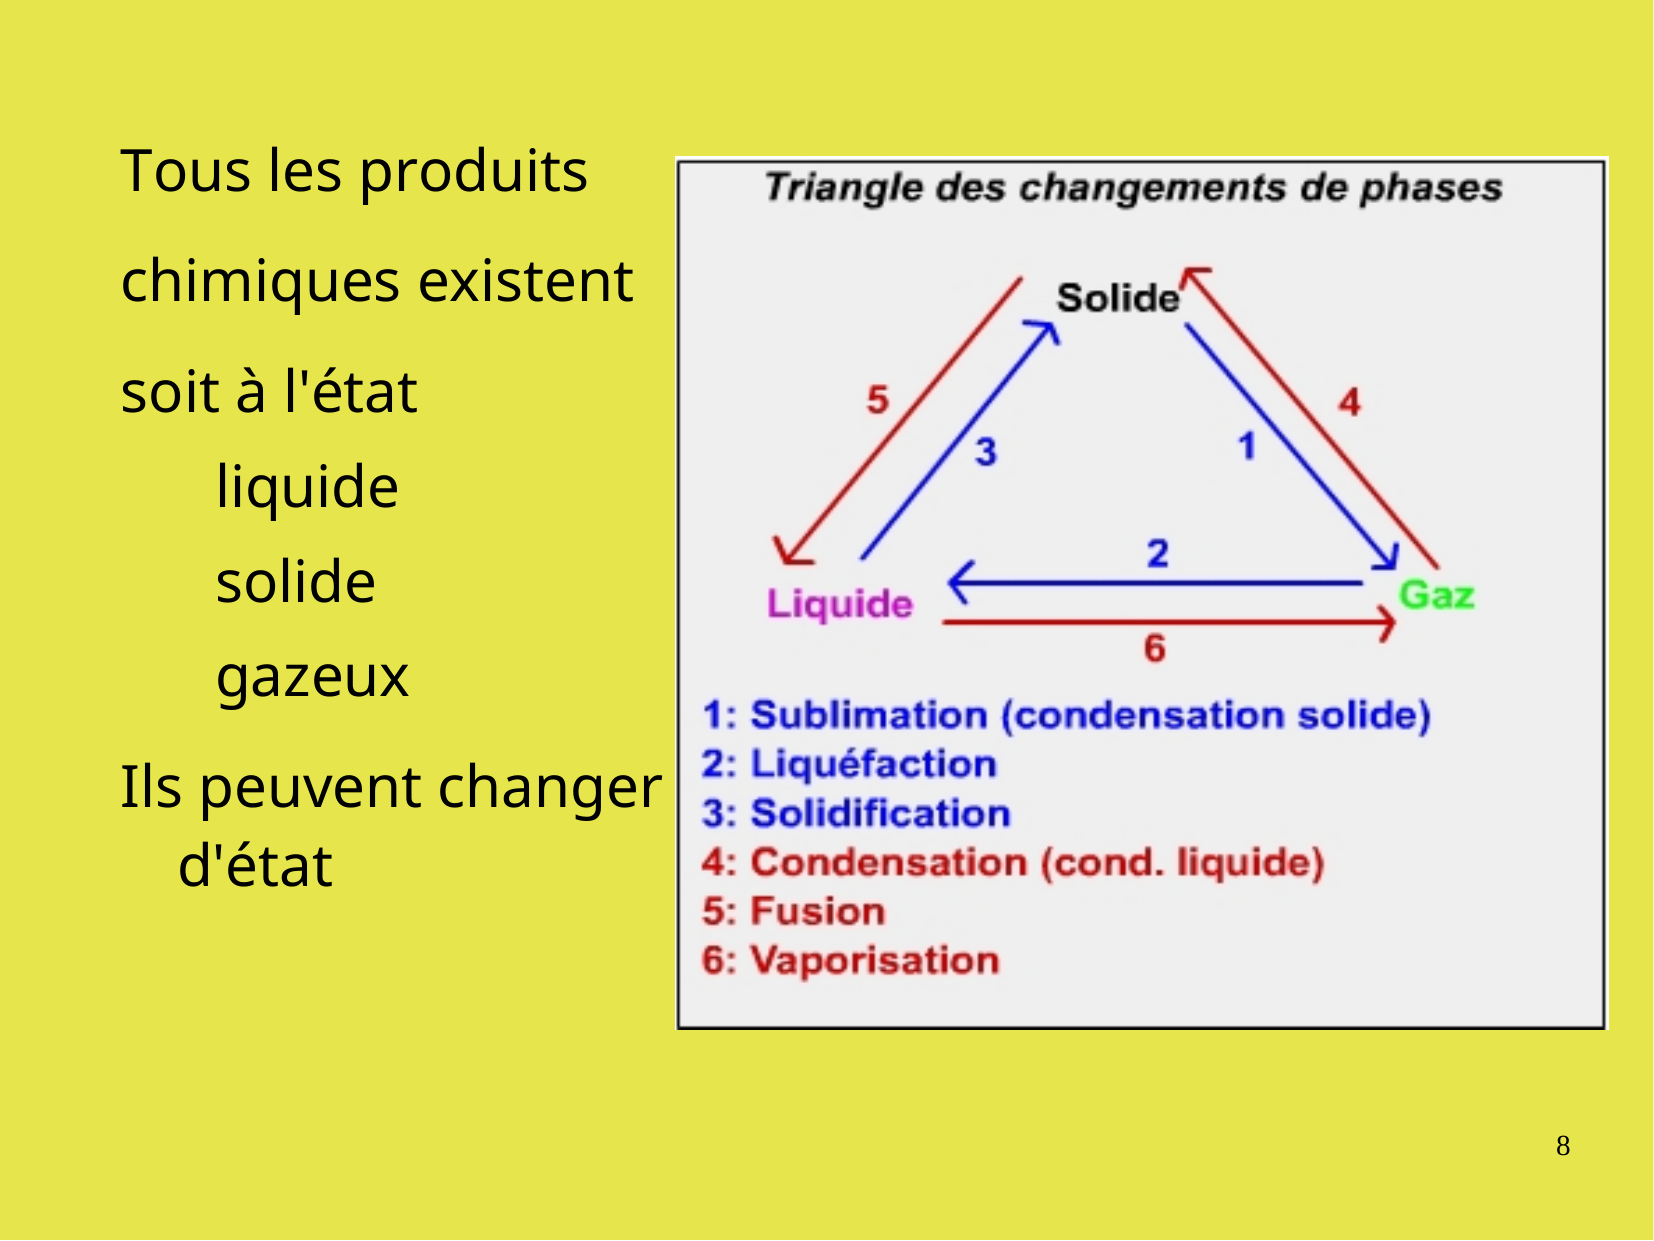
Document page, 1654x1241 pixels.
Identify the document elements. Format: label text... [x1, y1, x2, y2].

text_box Tous les produits chimiques existent soit à l'état liquide solide gazeux Ils peuvent changer d'état [106, 121, 717, 930]
picture [675, 156, 1609, 1030]
